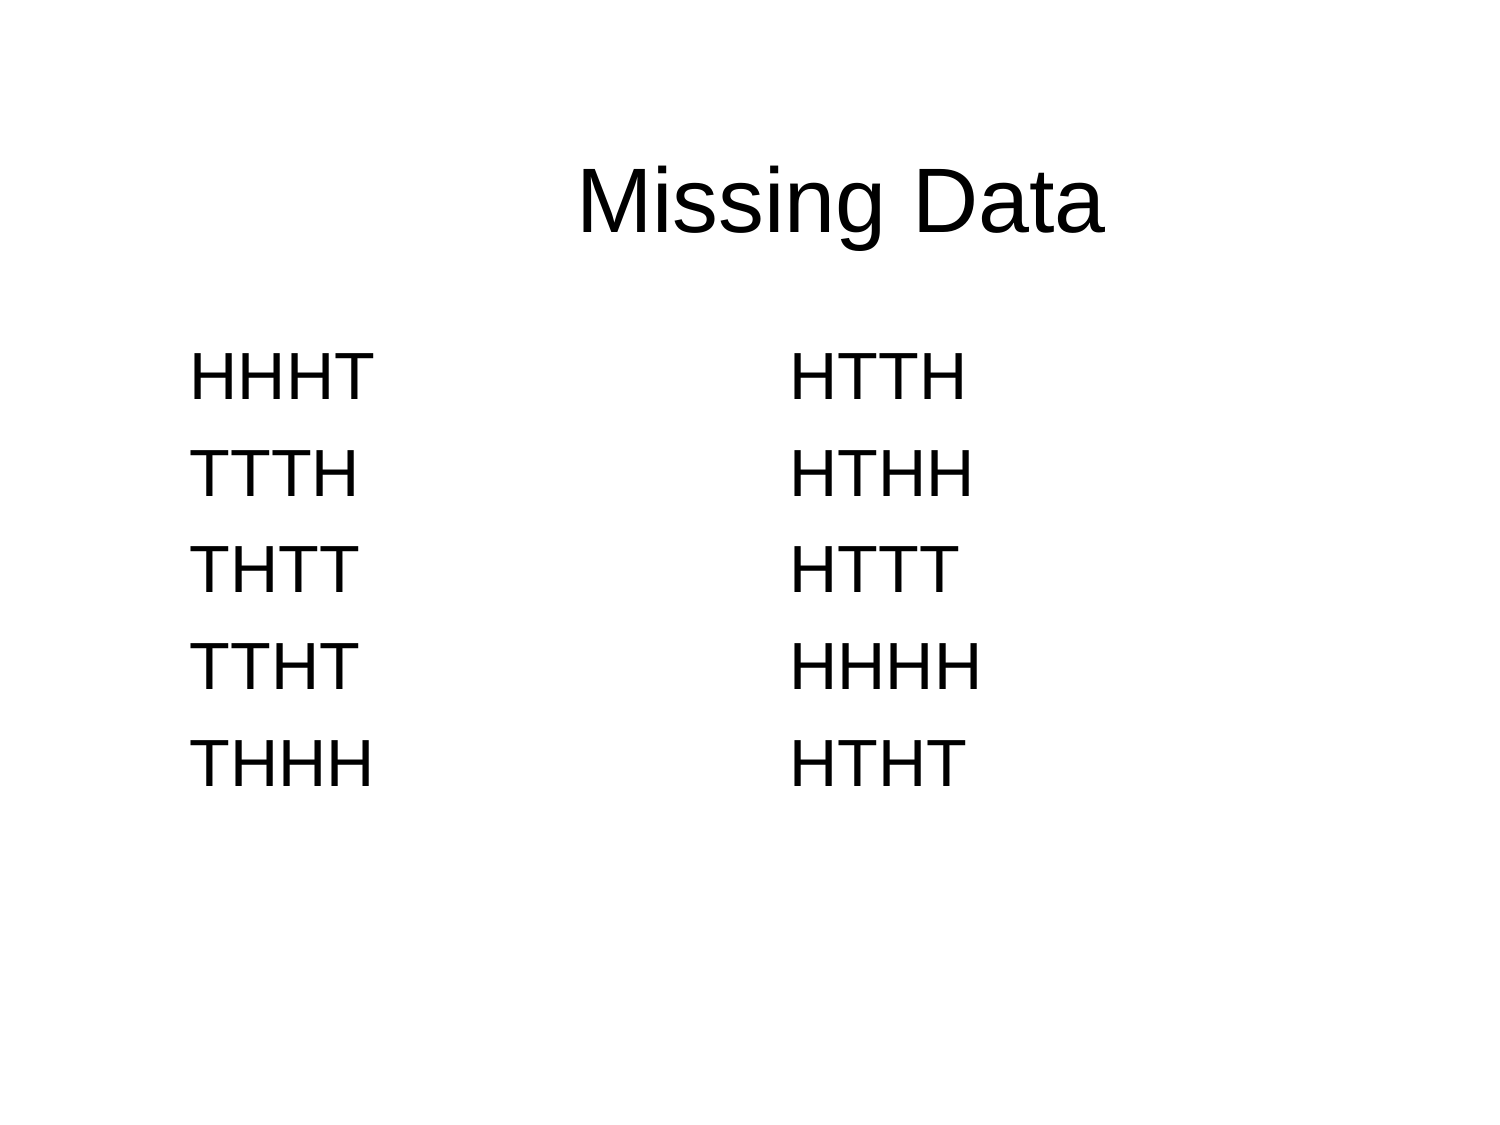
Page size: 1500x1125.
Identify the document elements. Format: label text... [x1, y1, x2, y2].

list HHHT HTTH TTTH HTHH THTT HTTT TTHT HHHH THHH HTHT [174, 324, 1463, 1001]
title Missing Data [187, 133, 1463, 259]
